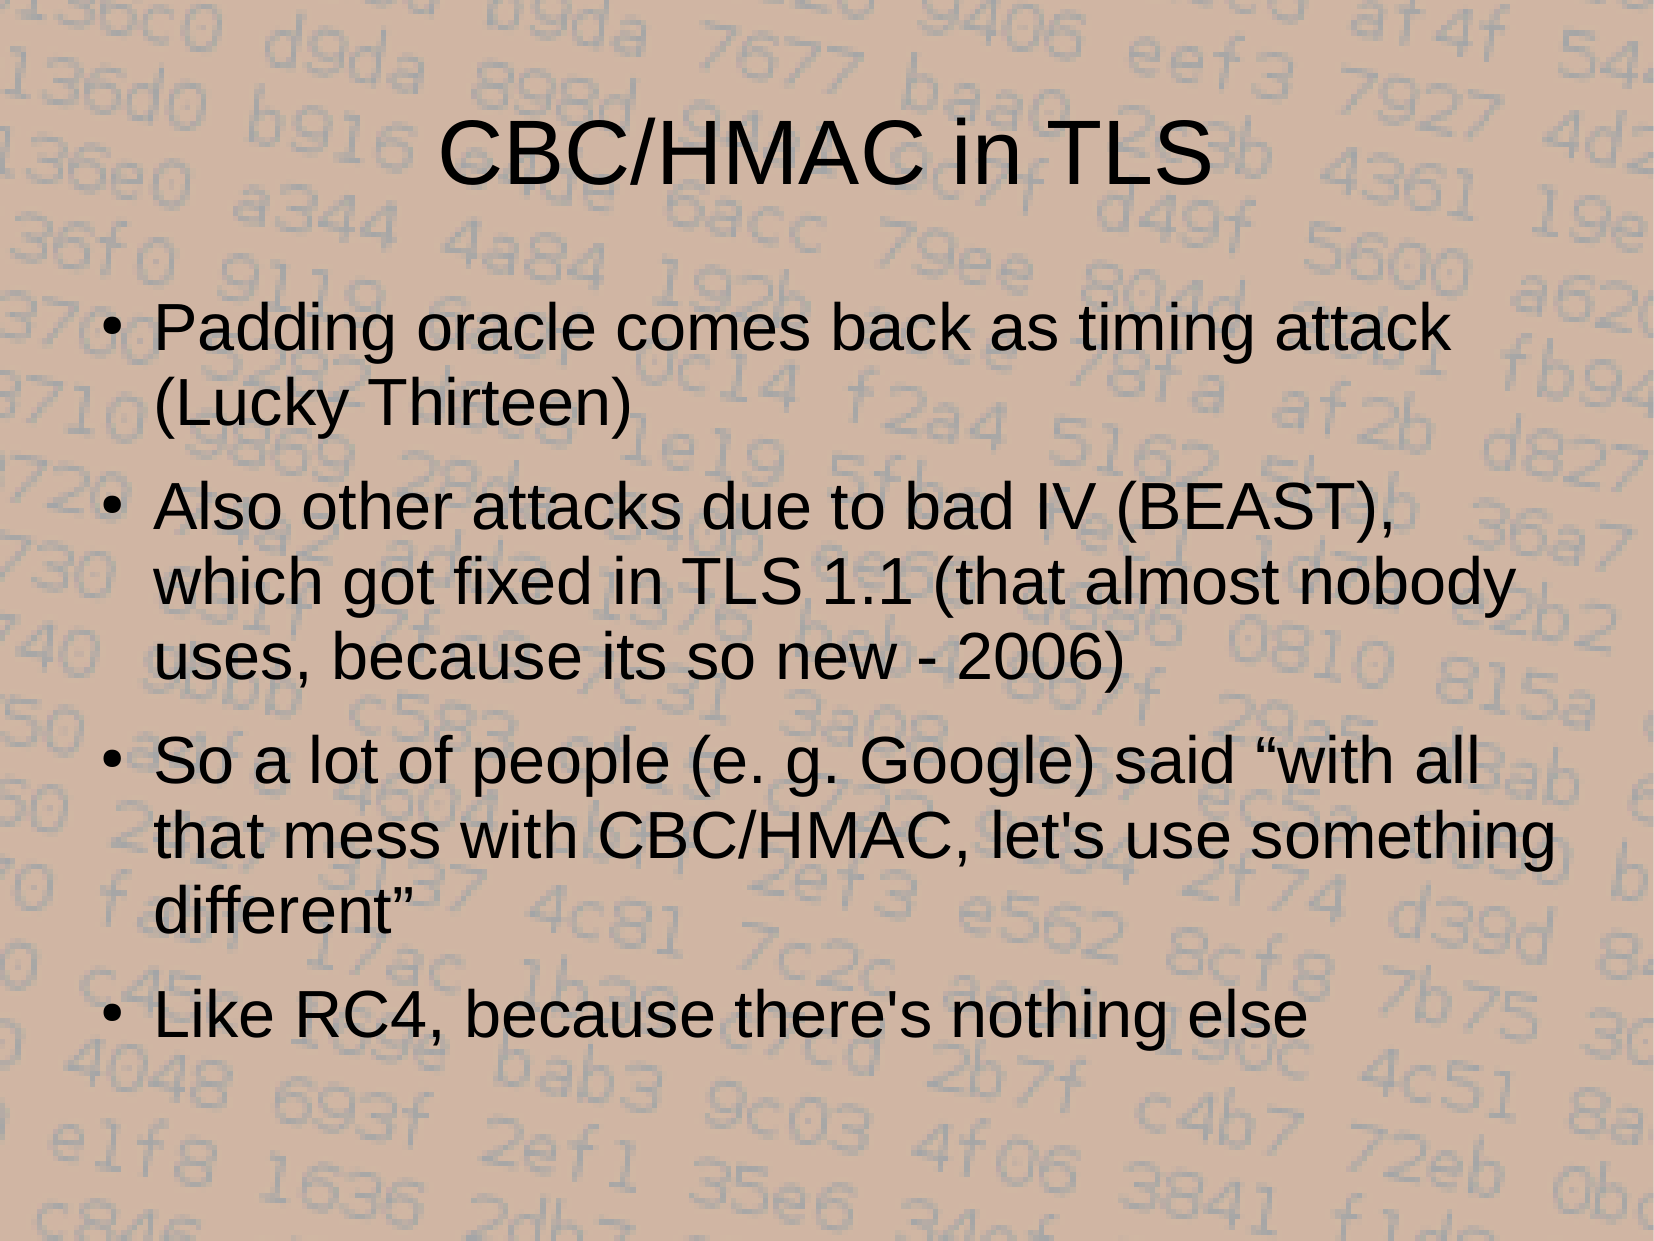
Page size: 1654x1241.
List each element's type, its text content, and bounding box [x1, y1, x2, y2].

list Padding oracle comes back as timing attack (Lucky Thirteen) Also other attacks due to bad IV (BEAST), which got fixed in TLS 1.1 (that almost nobody uses, because its so new - 2006) So a lot of people (e. g. Google) said “with all that mess with CBC/HMAC, let's use something different” Like RC4, because there's nothing else [82, 290, 1571, 1182]
picture [0, 0, 1654, 1241]
title CBC/HMAC in TLS [82, 49, 1571, 257]
